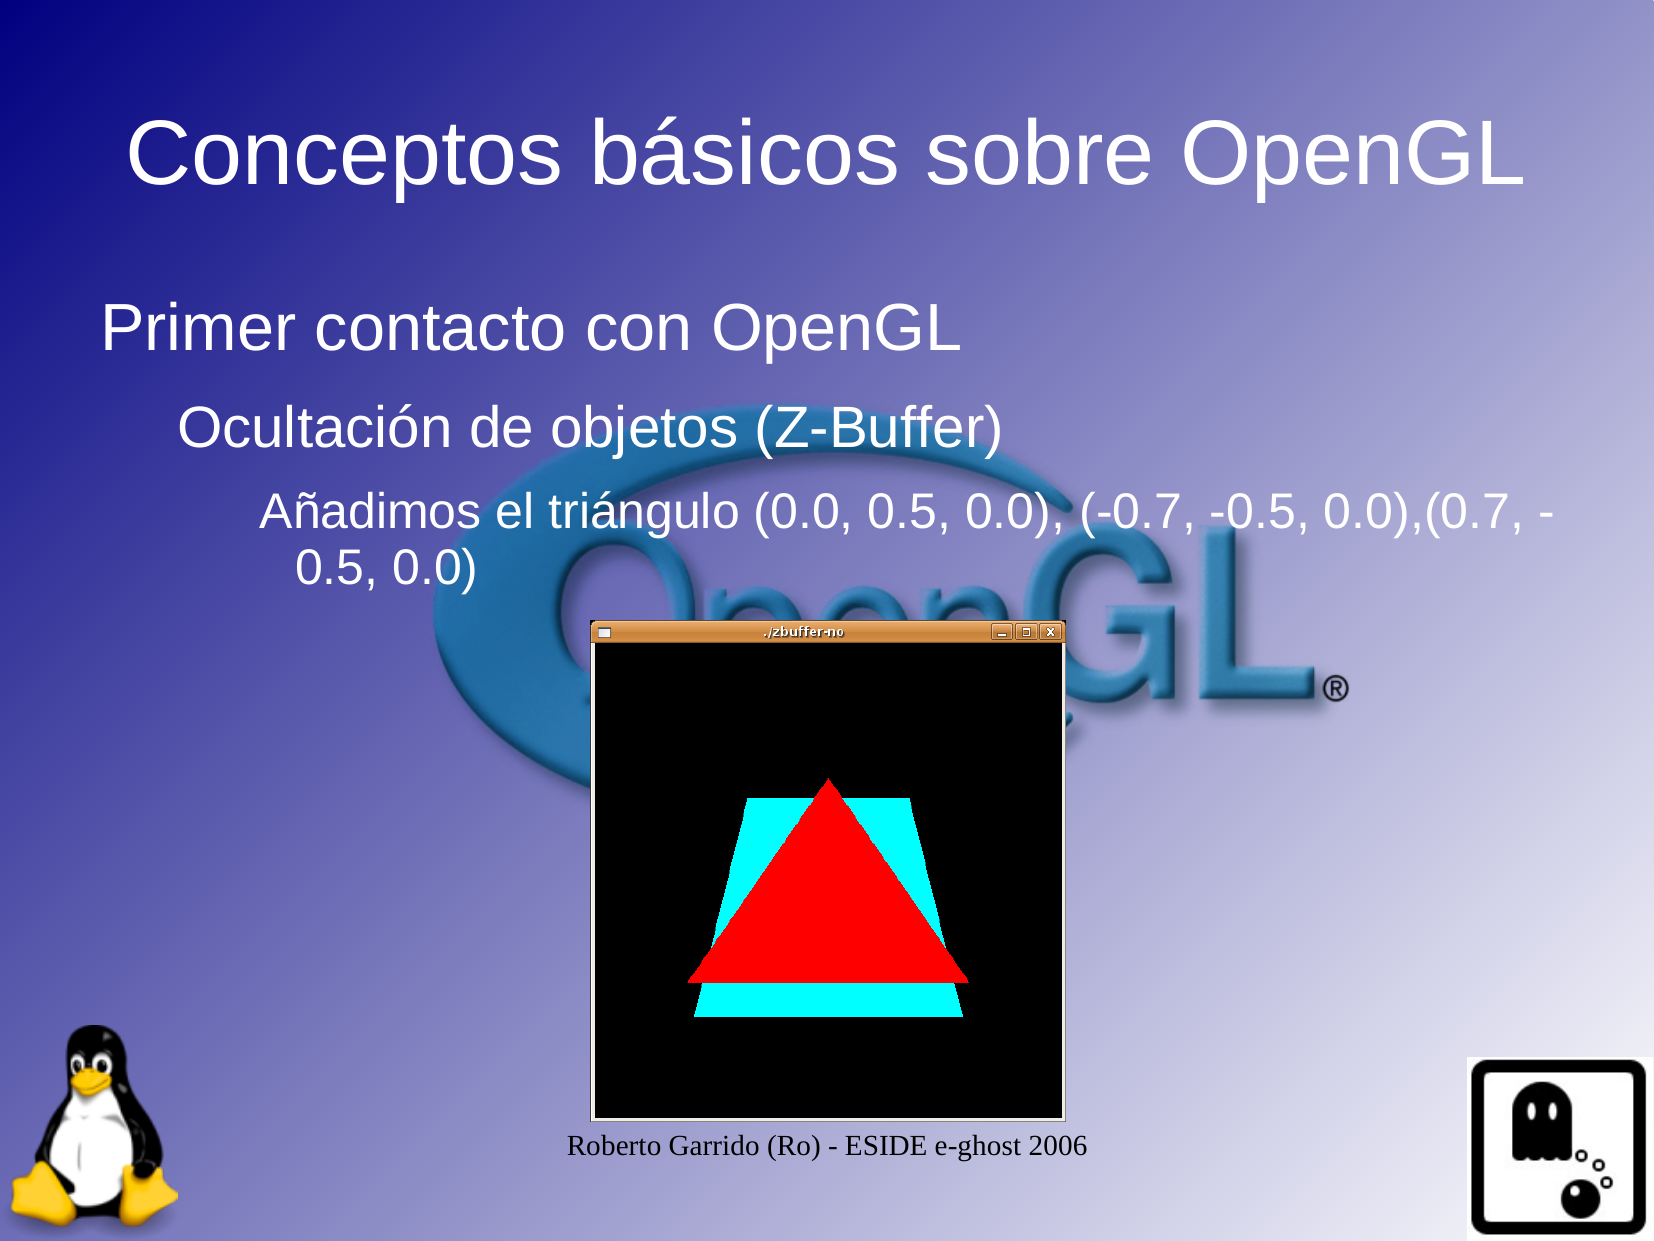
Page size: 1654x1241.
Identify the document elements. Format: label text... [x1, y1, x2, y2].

picture [1467, 1057, 1654, 1241]
list Primer contacto con OpenGL Ocultación de objetos (Z-Buffer) Añadimos el triángulo (0.0, 0.5, 0.0), (-0.7, -0.5, 0.0),(0.7, -0.5, 0.0) [82, 290, 1571, 1109]
picture [590, 620, 1066, 1123]
picture [0, 1025, 178, 1241]
title Conceptos básicos sobre OpenGL [82, 49, 1571, 257]
